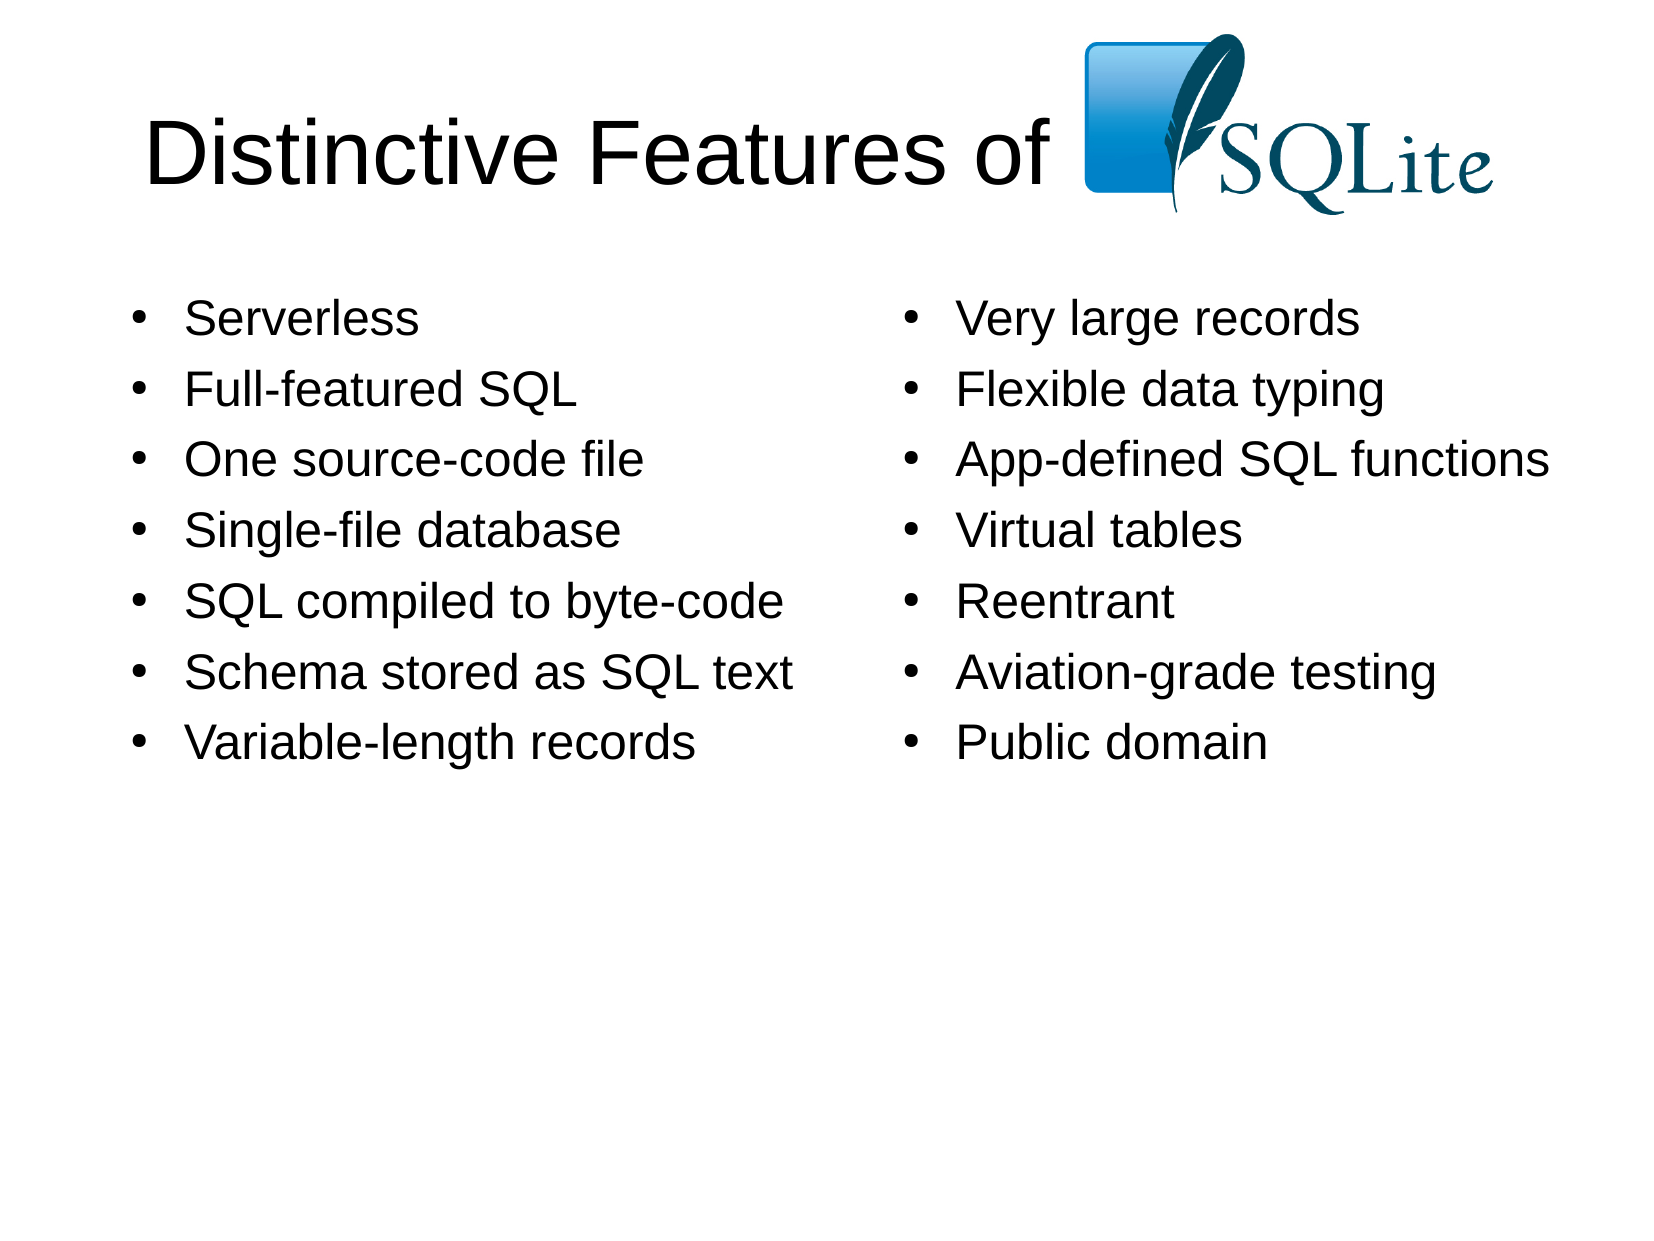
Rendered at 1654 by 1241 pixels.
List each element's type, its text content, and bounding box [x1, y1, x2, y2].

picture [1077, 26, 1500, 222]
list Very large records Flexible data typing App-defined SQL functions Virtual tables Reentrant Aviation-grade testing Public domain [813, 290, 1609, 869]
list Serverless Full-featured SQL One source-code file Single-file database SQL compiled to byte-code Schema stored as SQL text Variable-length records [41, 290, 835, 890]
title Distinctive Features of [82, 49, 1571, 257]
